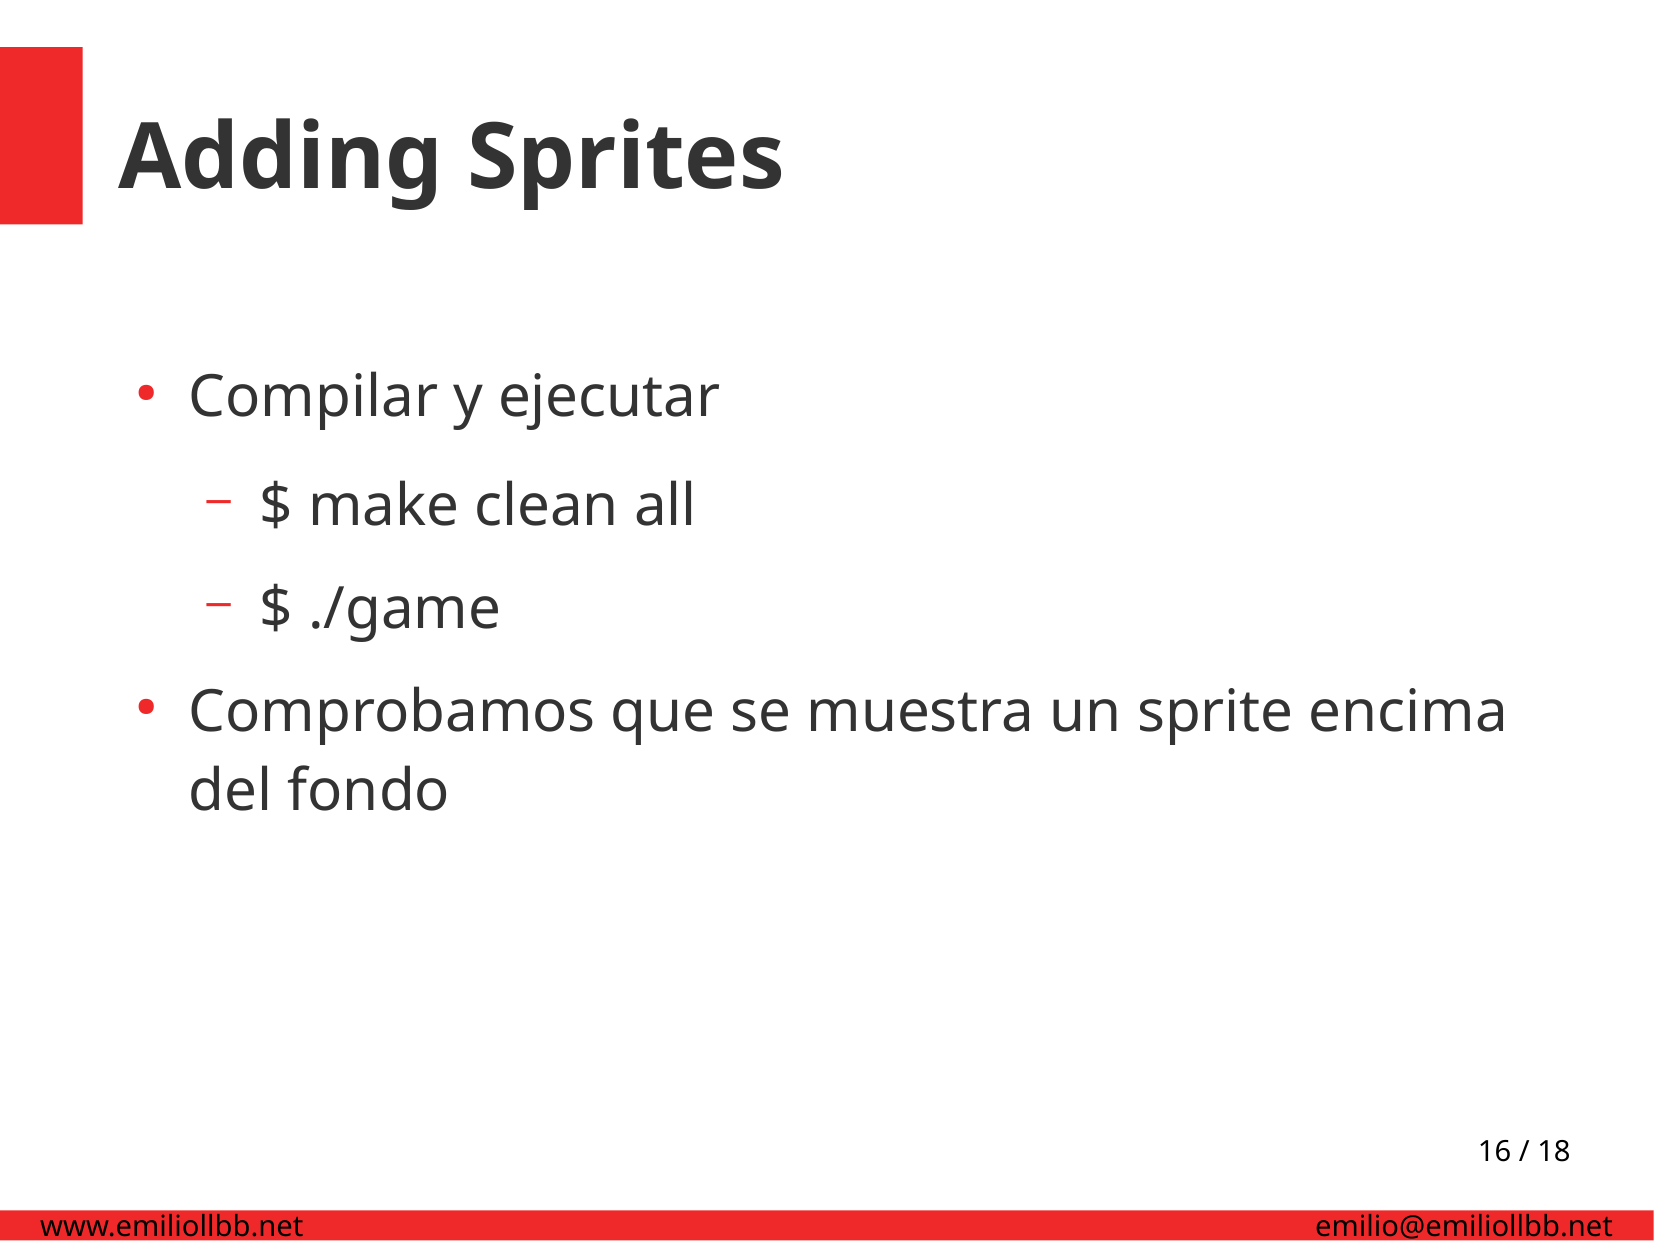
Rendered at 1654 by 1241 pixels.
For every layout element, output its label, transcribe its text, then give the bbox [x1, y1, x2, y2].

title Adding Sprites [118, 49, 1571, 257]
list Compilar y ejecutar $ make clean all $ ./game Comprobamos que se muestra un sprite encima del fondo [118, 354, 1536, 1074]
